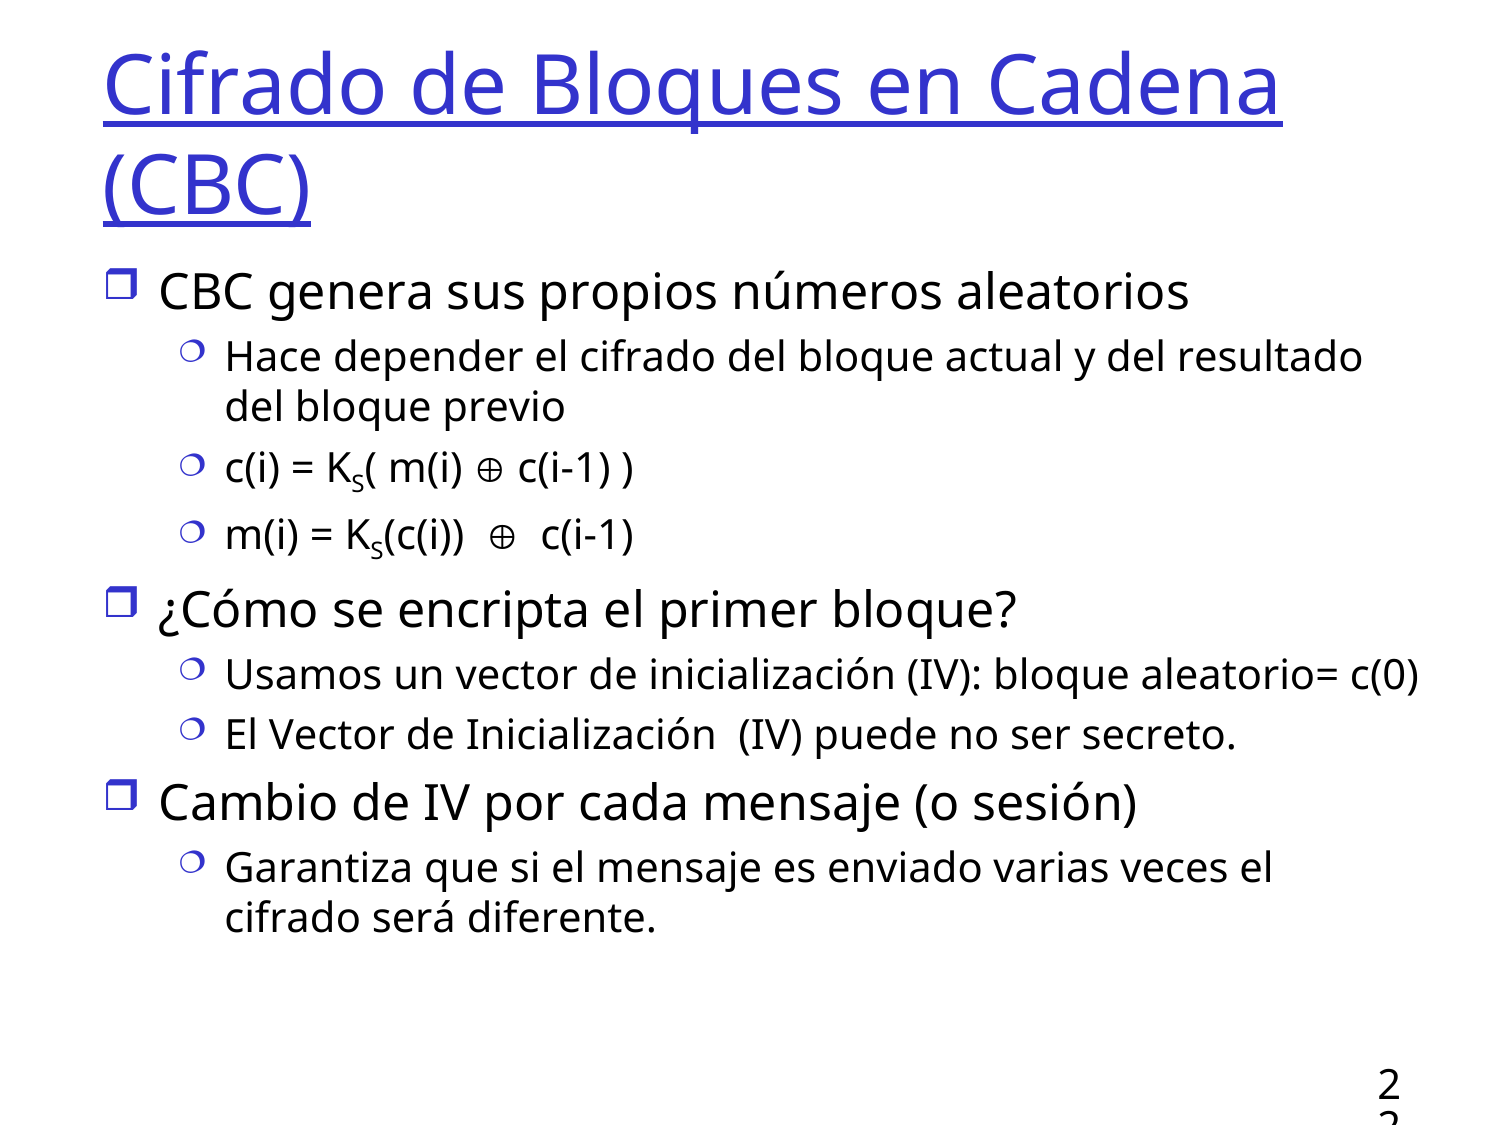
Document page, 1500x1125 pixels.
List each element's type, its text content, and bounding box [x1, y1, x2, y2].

title Cifrado de Bloques en Cadena (CBC) [87, 23, 1363, 239]
list CBC genera sus propios números aleatorios Hace depender el cifrado del bloque actual y del resultado del bloque previo c(i) = KS( m(i)  c(i-1) ) m(i) = KS(c(i))  c(i-1) ¿Cómo se encripta el primer bloque? Usamos un vector de inicialización (IV): bloque aleatorio= c(0) El Vector de Inicialización (IV) puede no ser secreto. Cambio de IV por cada mensaje (o sesión) Garantiza que si el mensaje es enviado varias veces el cifrado será diferente. [87, 251, 1437, 1071]
